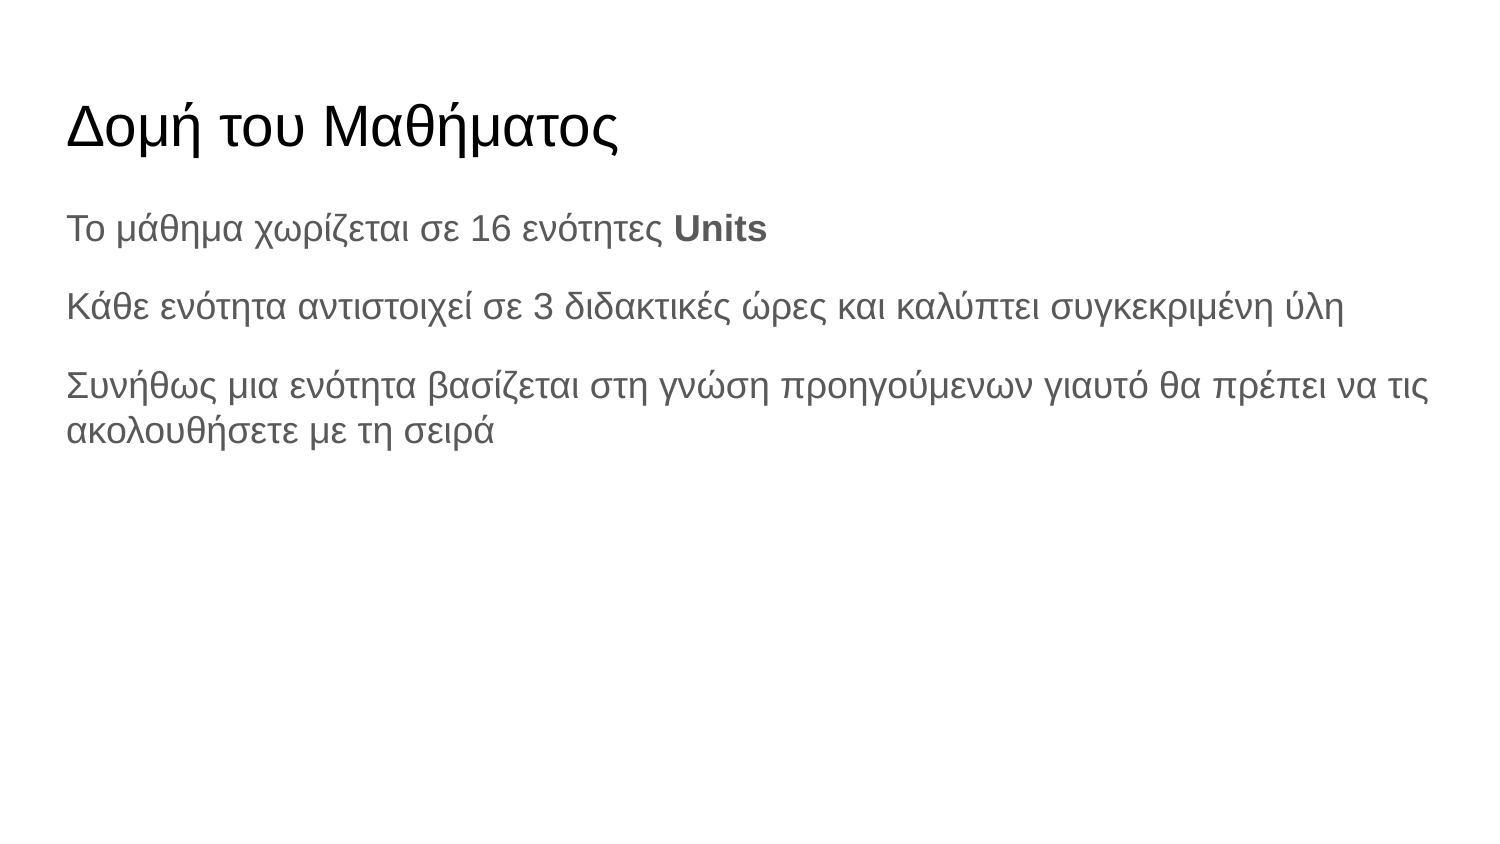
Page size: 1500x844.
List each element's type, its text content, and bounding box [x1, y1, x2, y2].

title Δομή του Μαθήματος [51, 72, 1449, 167]
list Το μάθημα χωρίζεται σε 16 ενότητες Units Κάθε ενότητα αντιστοιχεί σε 3 διδακτικές ώρες και καλύπτει συγκεκριμένη ύλη Συνήθως μια ενότητα βασίζεται στη γνώση προηγούμενων γιαυτό θα πρέπει να τις ακολουθήσετε με τη σειρά [51, 189, 1449, 750]
